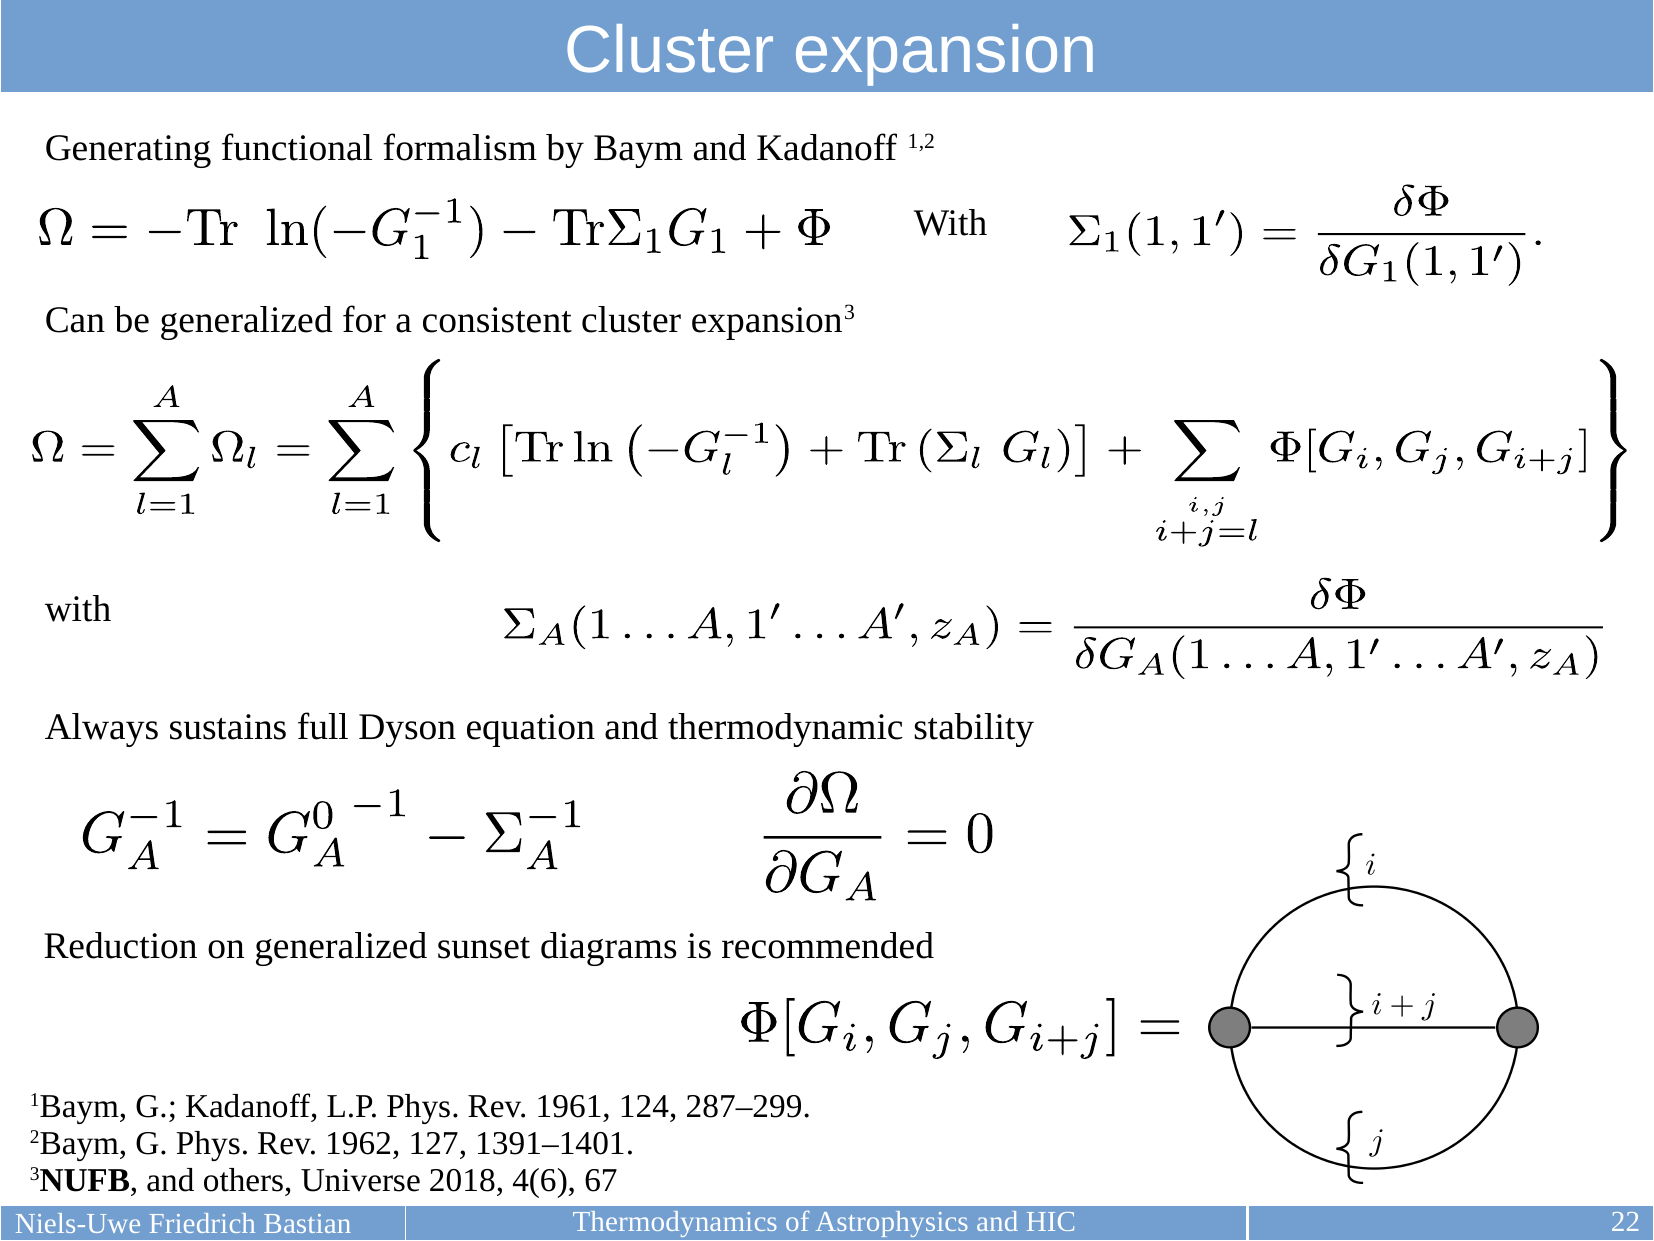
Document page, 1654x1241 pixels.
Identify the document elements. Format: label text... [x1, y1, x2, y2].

text_box [763, 770, 995, 901]
text_box [82, 789, 581, 870]
text_box Reduction on generalized sunset diagrams is recommended [28, 917, 961, 974]
text_box [501, 577, 1604, 680]
text_box [737, 998, 1183, 1059]
text_box [39, 198, 831, 259]
text_box with [30, 580, 127, 637]
picture [1208, 833, 1539, 1185]
text_box With [899, 195, 1003, 252]
text_box Always sustains full Dyson equation and thermodynamic stability [30, 698, 1051, 756]
text_box Can be generalized for a consistent cluster expansion3 [30, 291, 870, 348]
text_box 1Baym, G.; Kadanoff, L.P. Phys. Rev. 1961, 124, 287–299. 2Baym, G. Phys. Rev. 1962, 127, 1391–1401. 3NUFB, and others, Universe 2018, 4(6), 67 [15, 1080, 1629, 1206]
text_box Generating functional formalism by Baym and Kadanoff 1,2 [30, 120, 951, 177]
title Cluster expansion [86, 11, 1576, 87]
text_box [30, 358, 1636, 547]
text_box [1066, 184, 1546, 286]
